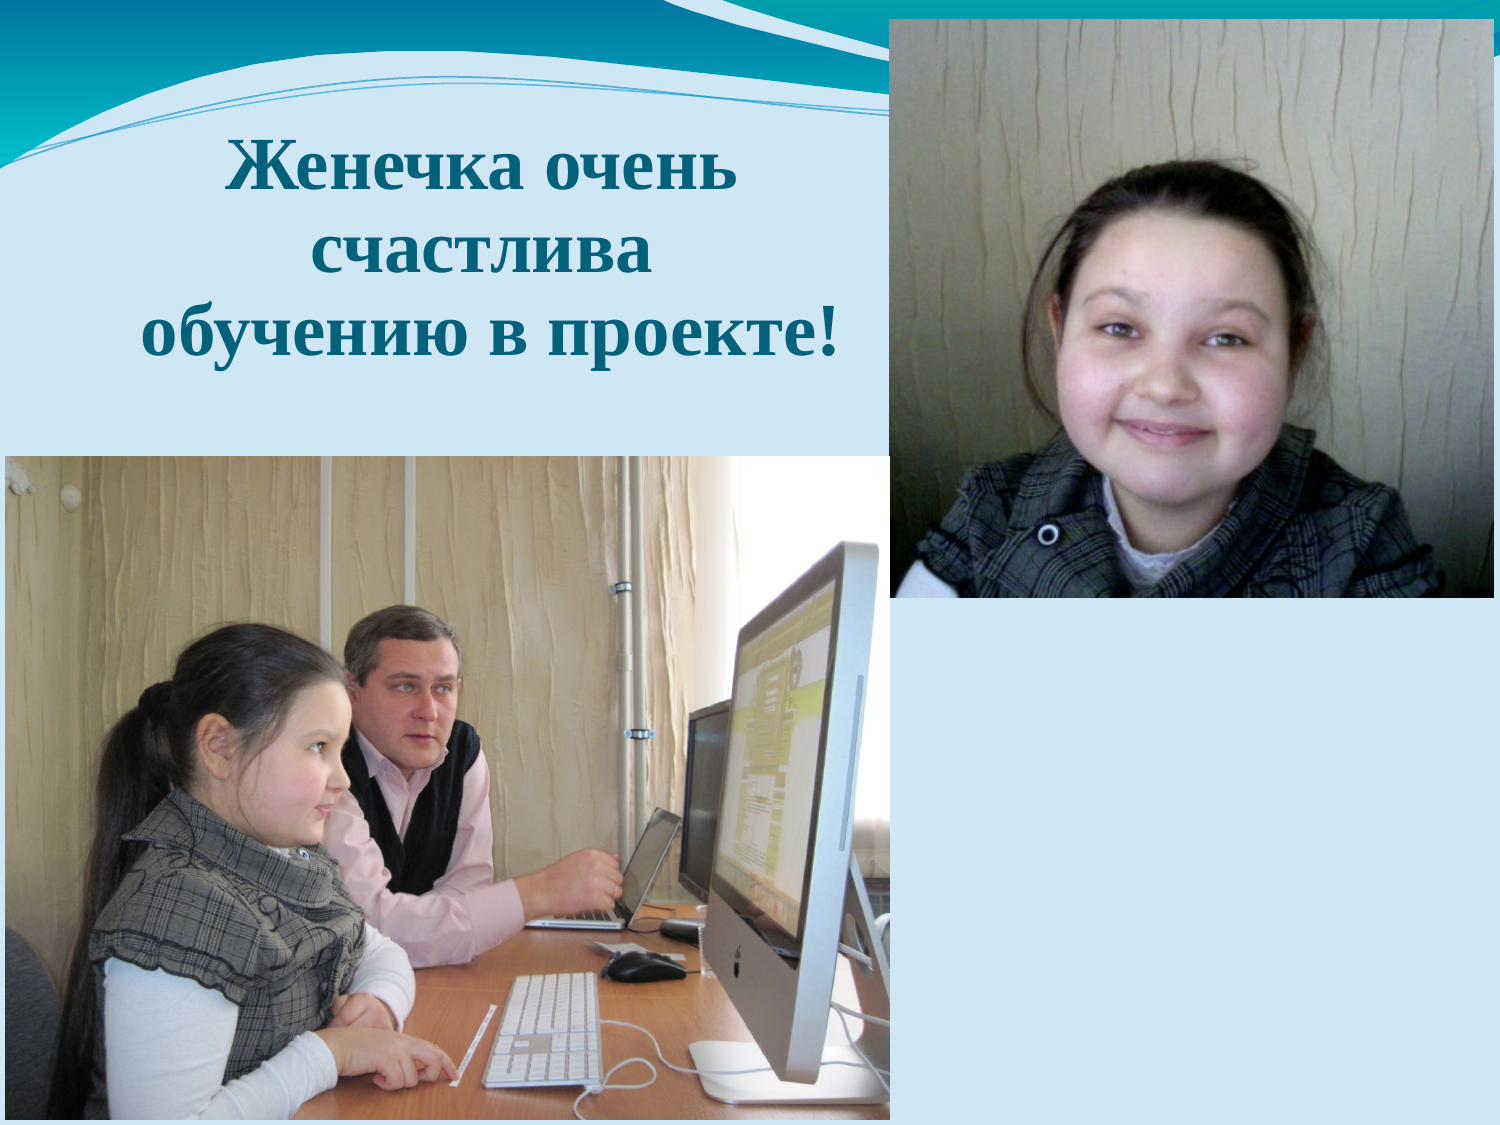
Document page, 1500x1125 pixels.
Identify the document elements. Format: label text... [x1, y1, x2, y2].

title Женечка очень счастлива обучению в проекте! [75, 115, 889, 303]
picture [5, 18, 1494, 1120]
